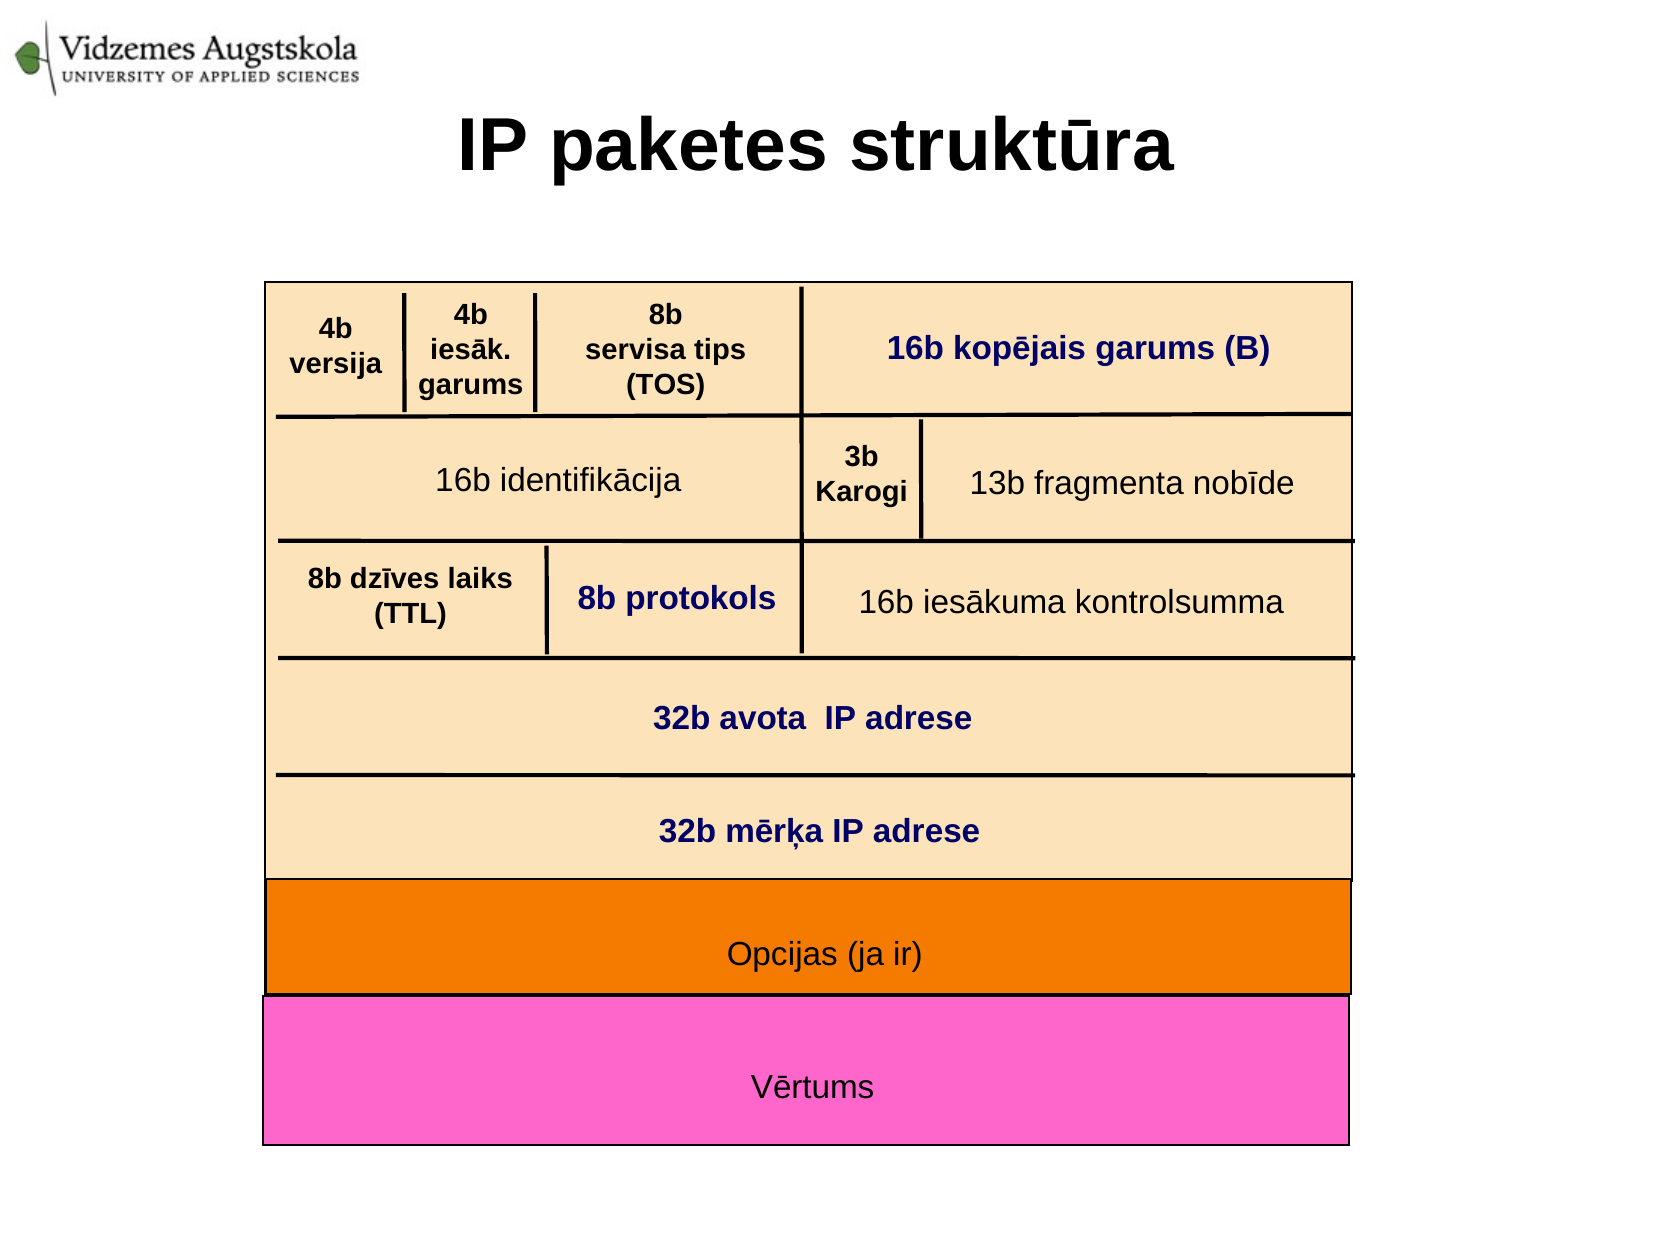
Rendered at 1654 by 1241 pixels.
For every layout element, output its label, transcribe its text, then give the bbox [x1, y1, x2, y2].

text_box 4b versija [274, 301, 398, 387]
text_box 3b Karogi [800, 430, 923, 515]
text_box 16b identifikācija [420, 450, 697, 506]
text_box 32b mērķa IP adrese [644, 801, 996, 857]
title IP paketes struktūra [94, 90, 1512, 195]
text_box 16b iesākuma kontrolsumma [843, 572, 1300, 628]
text_box [263, 996, 1349, 1146]
text_box 13b fragmenta nobīde [954, 454, 1310, 509]
text_box 8b servisa tips (TOS) [570, 287, 762, 408]
text_box [804, 417, 1352, 538]
text_box 32b avota IP adrese [638, 688, 988, 744]
picture [5, 2, 368, 113]
text_box 8b protokols [562, 569, 792, 624]
text_box Vērtums [736, 1058, 890, 1113]
text_box 8b dzīves laiks (TTL) [293, 551, 529, 637]
text_box Opcijas (ja ir) [712, 925, 939, 980]
text_box 4b iesāk. garums [403, 287, 539, 408]
text_box 16b kopējais garums (B) [872, 318, 1286, 374]
text_box [804, 515, 919, 538]
text_box [265, 282, 1352, 995]
